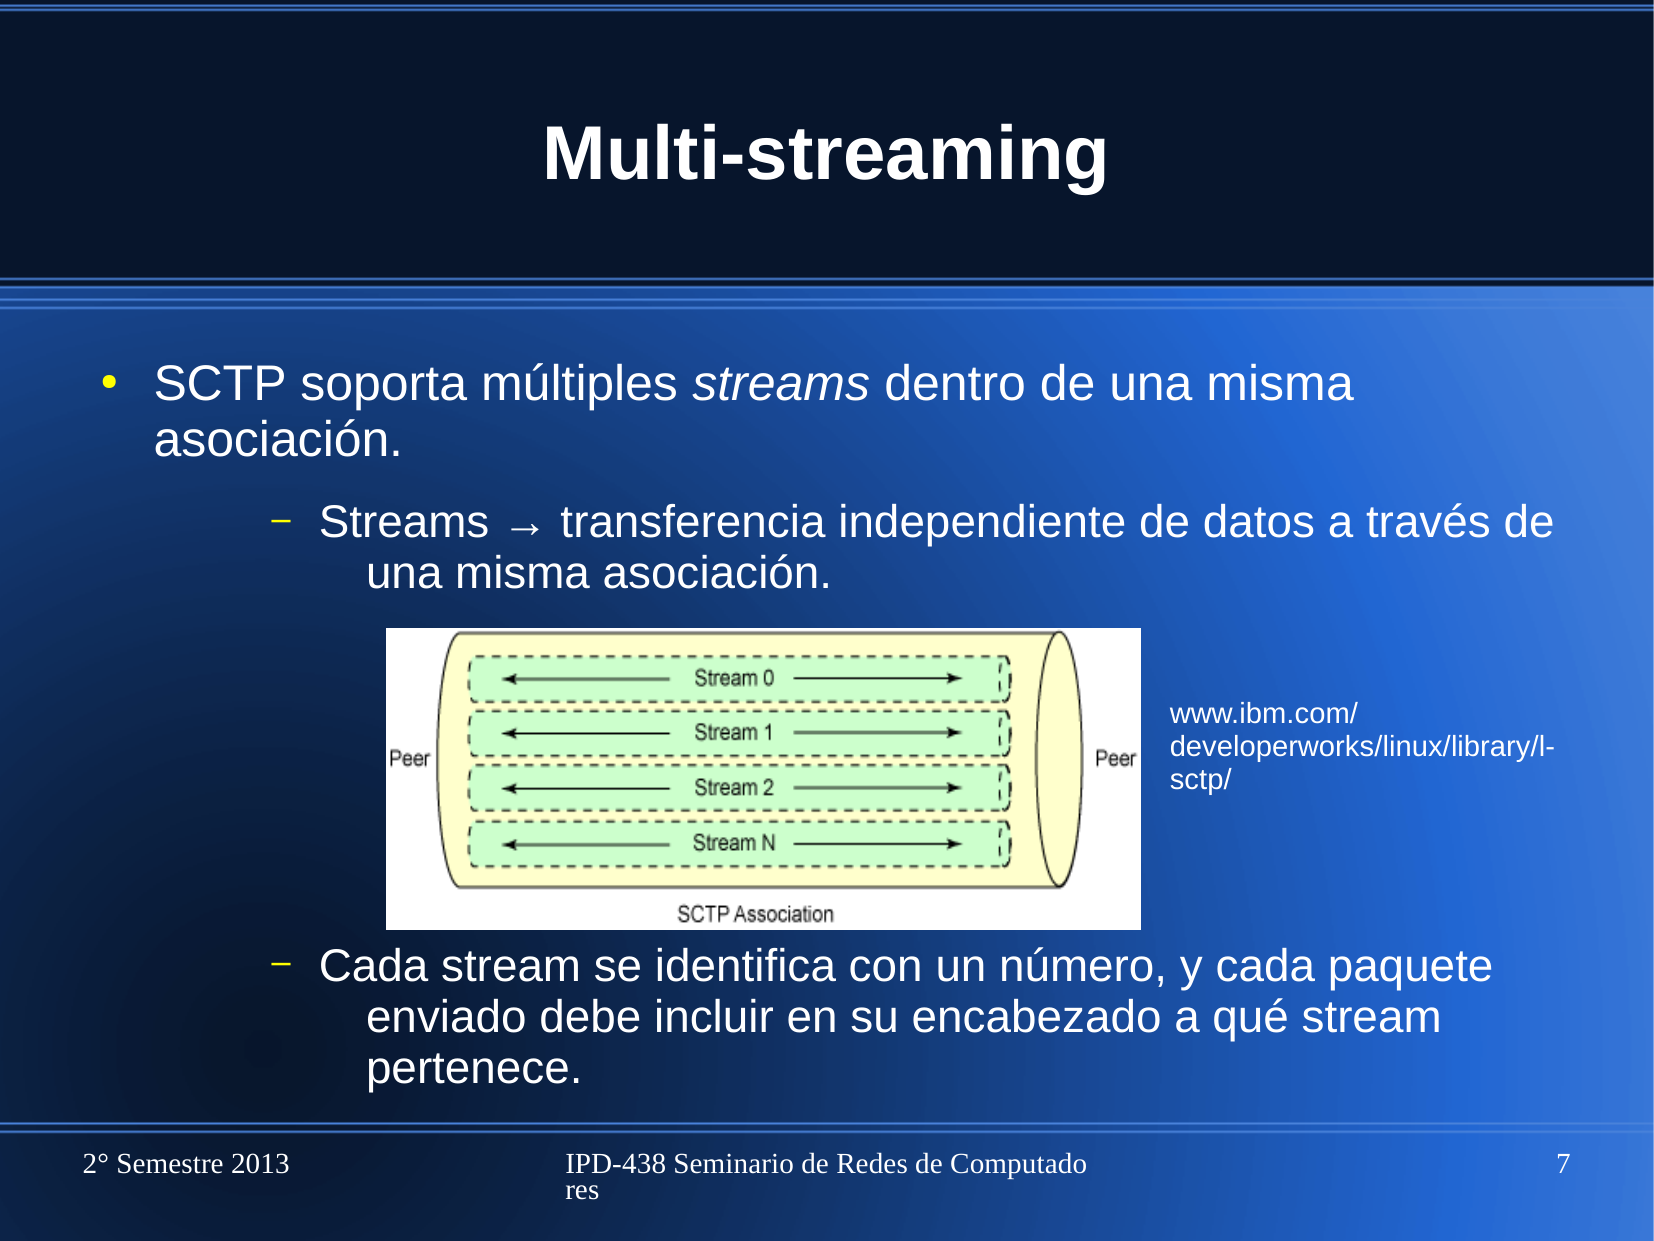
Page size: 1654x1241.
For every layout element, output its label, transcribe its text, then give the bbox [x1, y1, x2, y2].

text_box www.ibm.com/developerworks/linux/library/l-sctp/ [1155, 690, 1591, 826]
title Multi-streaming [82, 49, 1571, 257]
list SCTP soporta múltiples streams dentro de una misma asociación. Streams → transferencia independiente de datos a través de una misma asociación. Cada stream se identifica con un número, y cada paquete enviado debe incluir en su encabezado a qué stream pertenece. [82, 355, 1571, 1094]
picture [0, 0, 1654, 1241]
